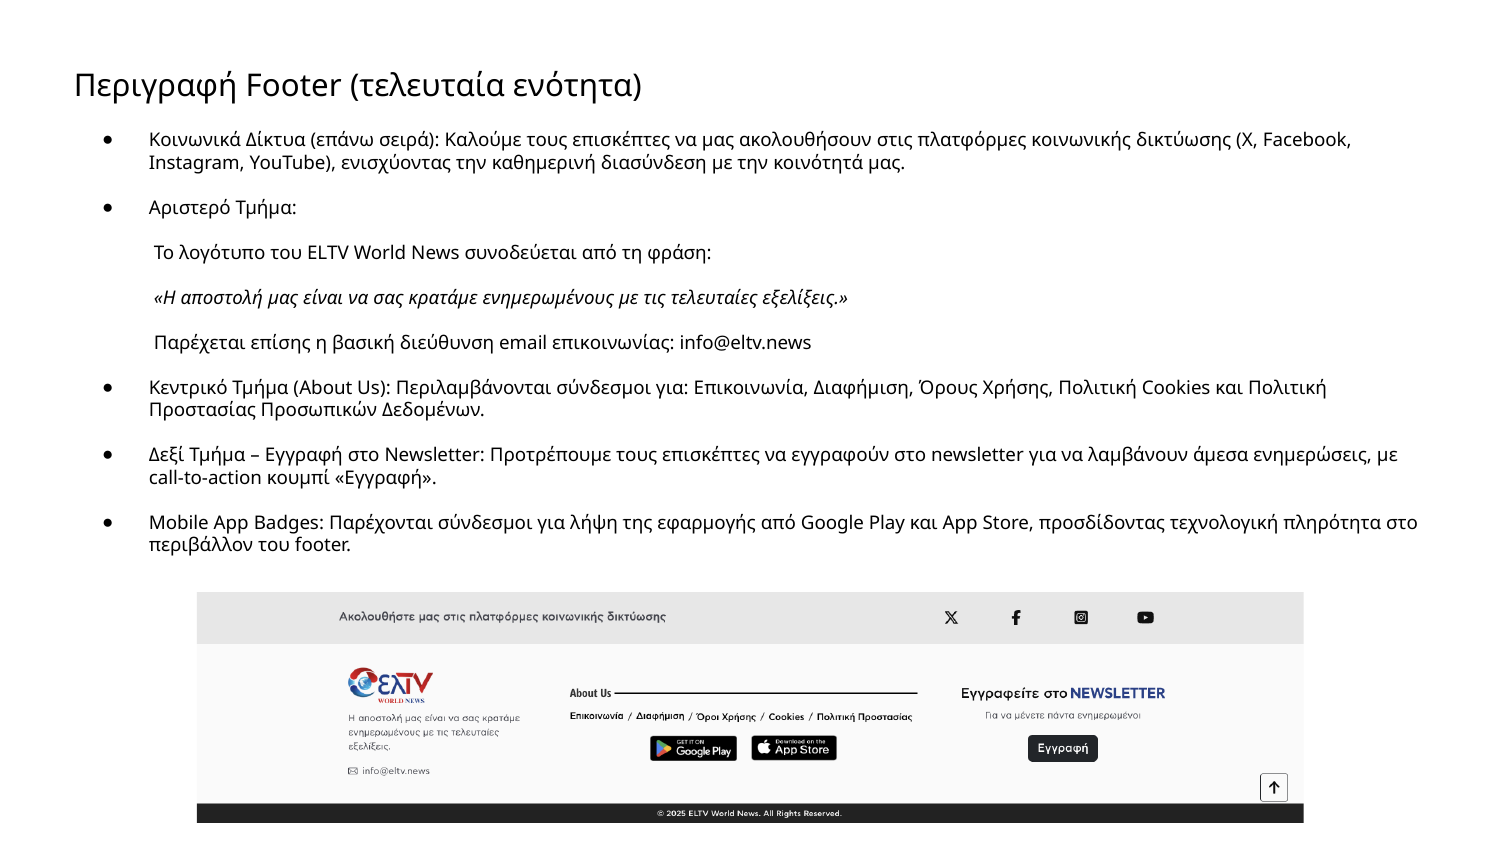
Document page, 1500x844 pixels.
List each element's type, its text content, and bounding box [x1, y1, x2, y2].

text_box Περιγραφή Footer (τελευταία ενότητα) Κοινωνικά Δίκτυα (επάνω σειρά): Καλούμε τους επισκέπτες να μας ακολουθήσουν στις πλατφόρμες κοινωνικής δικτύωσης (X, Facebook, Instagram, YouTube), ενισχύοντας την καθημερινή διασύνδεση με την κοινότητά μας. Αριστερό Τμήμα: Το λογότυπο του ELTV World News συνοδεύεται από τη φράση: «Η αποστολή μας είναι να σας κρατάμε ενημερωμένους με τις τελευταίες εξελίξεις.» Παρέχεται επίσης η βασική διεύθυνση email επικοινωνίας: info@eltv.news Κεντρικό Τμήμα (About Us): Περιλαμβάνονται σύνδεσμοι για: Επικοινωνία, Διαφήμιση, Όρους Χρήσης, Πολιτική Cookies και Πολιτική Προστασίας Προσωπικών Δεδομένων. Δεξί Τμήμα – Εγγραφή στο Newsletter: Προτρέπουμε τους επισκέπτες να εγγραφούν στο newsletter για να λαμβάνουν άμεσα ενημερώσεις, με call-to-action κουμπί «Εγγραφή». Mobile App Badges: Παρέχονται σύνδεσμοι για λήψη της εφαρμογής από Google Play και App Store, προσδίδοντας τεχνολογική πληρότητα στο περιβάλλον του footer. [58, 50, 1442, 571]
picture [196, 592, 1304, 823]
